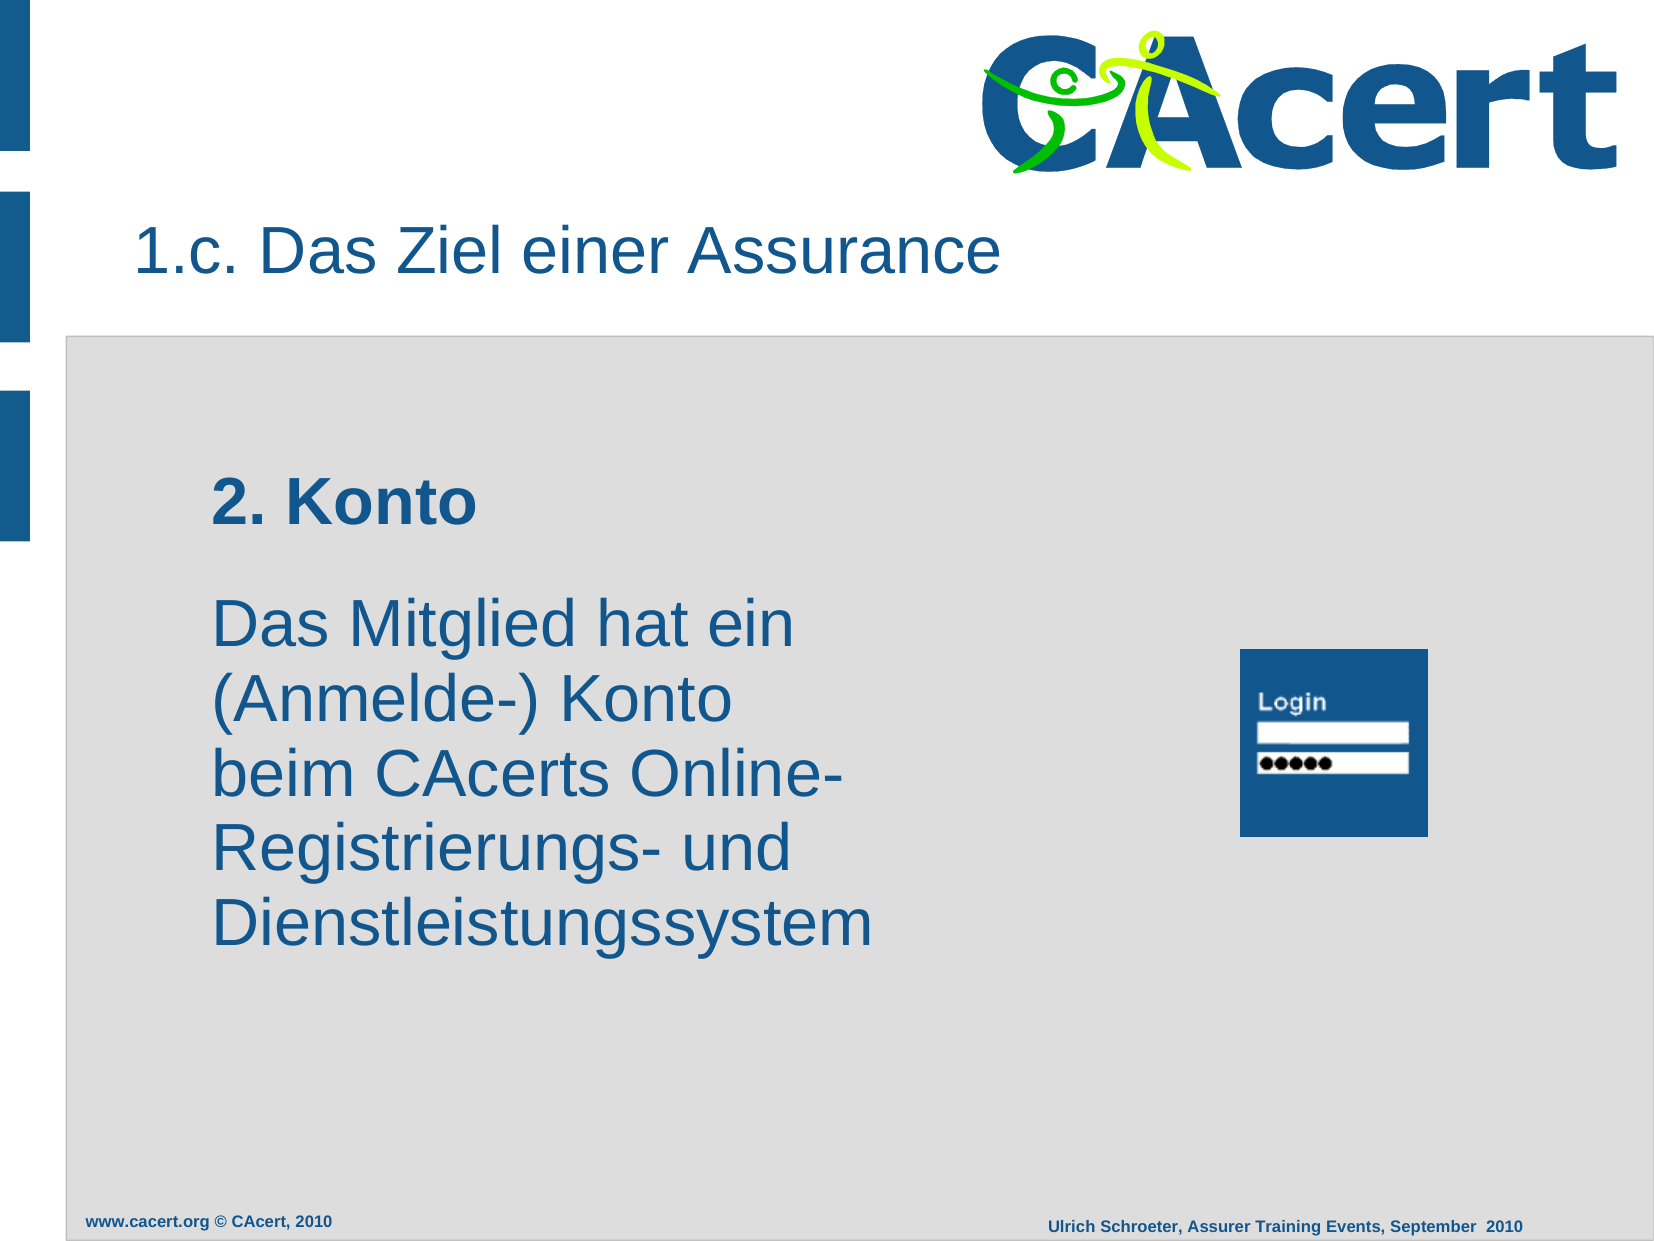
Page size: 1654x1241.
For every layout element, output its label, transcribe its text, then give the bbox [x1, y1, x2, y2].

text_box 2. Konto Das Mitglied hat ein (Anmelde-) Konto beim CAcerts Online- Registrierungs- und Dienstleistungssystem [196, 456, 890, 968]
picture [1240, 649, 1428, 838]
text_box 1.c. Das Ziel einer Assurance [118, 191, 1019, 296]
